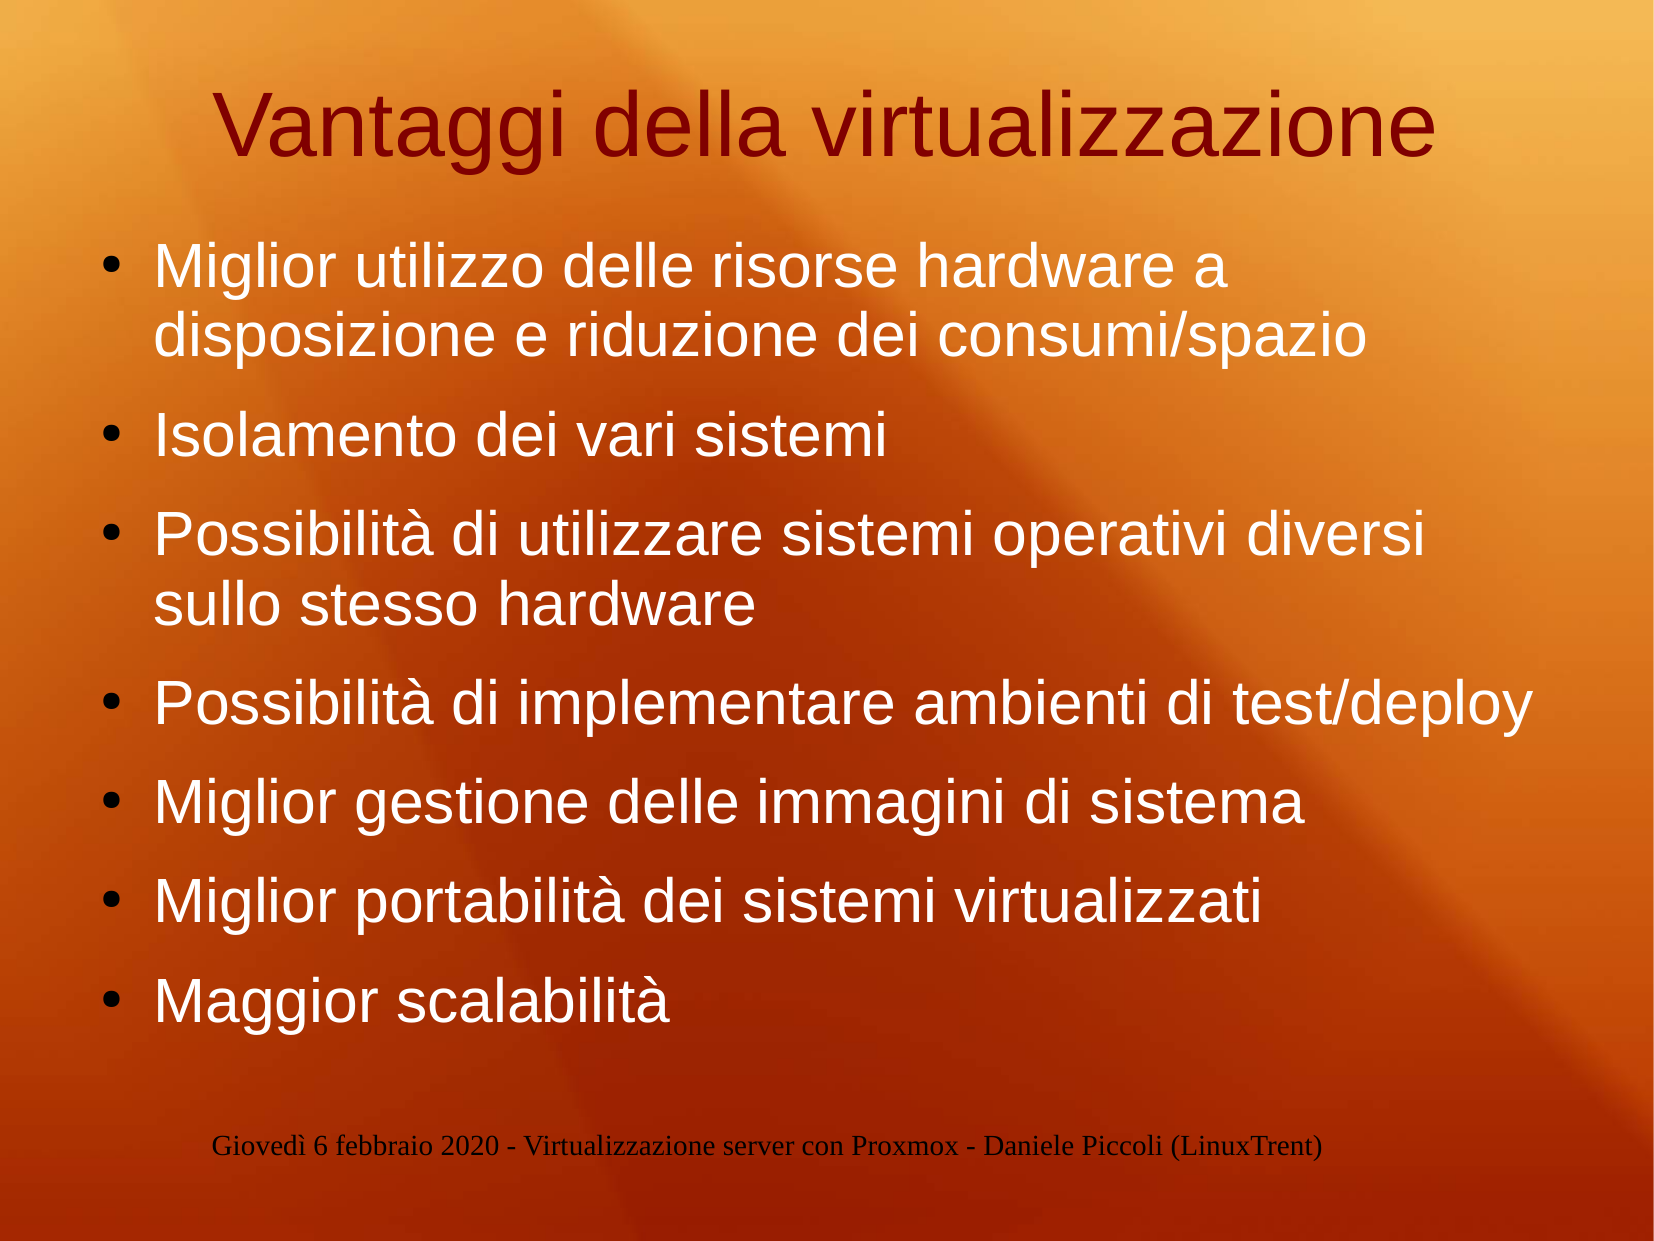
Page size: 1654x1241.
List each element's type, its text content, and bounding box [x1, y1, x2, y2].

list Miglior utilizzo delle risorse hardware a disposizione e riduzione dei consumi/spazio Isolamento dei vari sistemi Possibilità di utilizzare sistemi operativi diversi sullo stesso hardware Possibilità di implementare ambienti di test/deploy Miglior gestione delle immagini di sistema Miglior portabilità dei sistemi virtualizzati Maggior scalabilità [82, 230, 1571, 1036]
title Vantaggi della virtualizzazione [82, 49, 1571, 201]
picture [0, 0, 1654, 1241]
